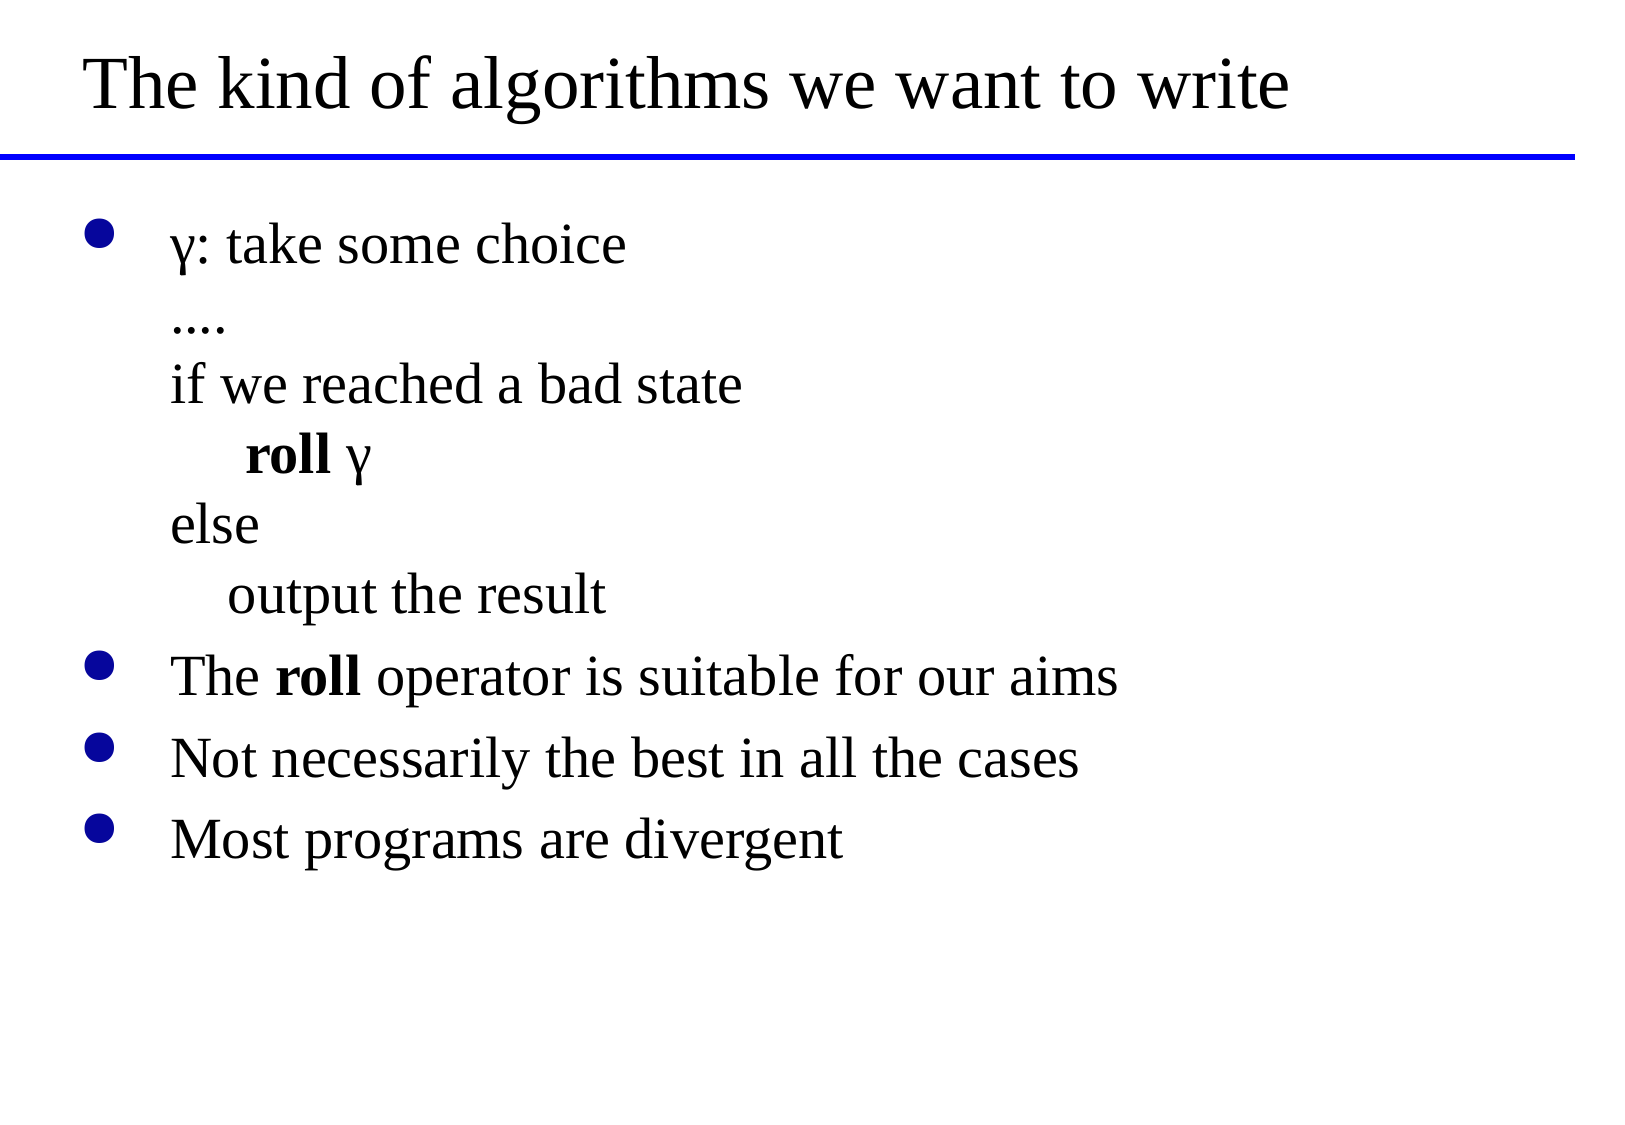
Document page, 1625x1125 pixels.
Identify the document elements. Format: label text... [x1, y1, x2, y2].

title The kind of algorithms we want to write [67, 27, 1544, 131]
list γ: take some choice .... if we reached a bad state roll γ else output the result The roll operator is suitable for our aims Not necessarily the best in all the cases Most programs are divergent [67, 198, 1478, 1061]
